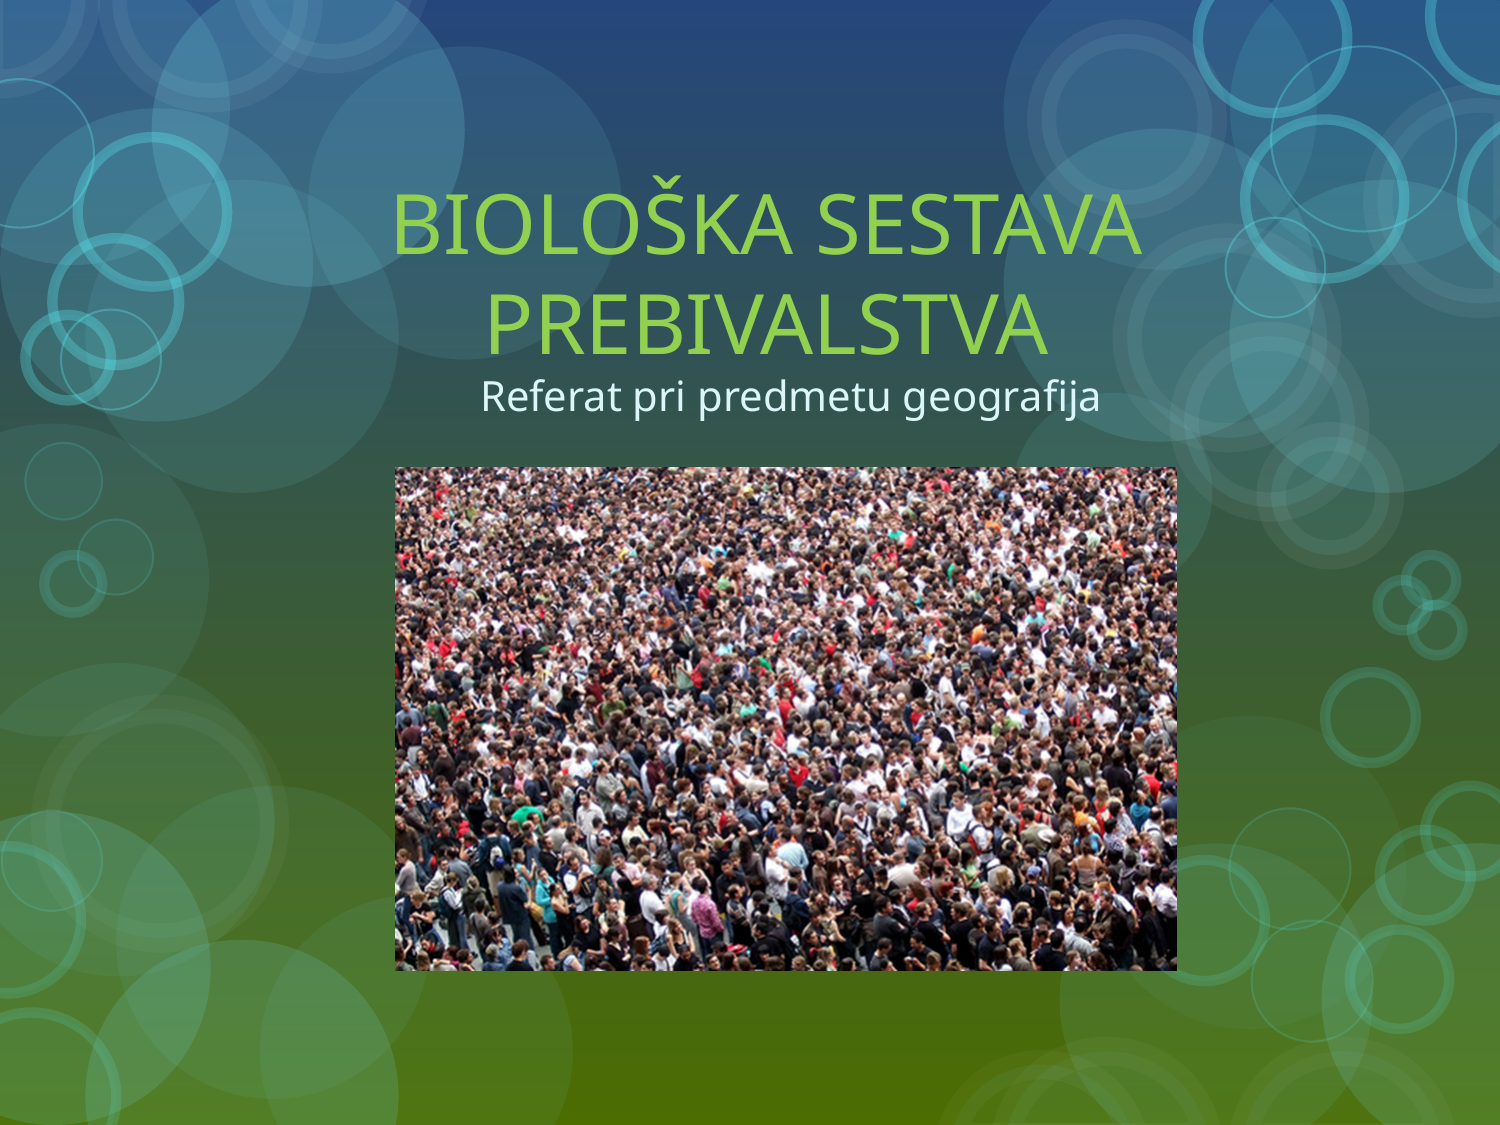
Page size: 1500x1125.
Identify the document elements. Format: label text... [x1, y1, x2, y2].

title BIOLOŠKA SESTAVA PREBIVALSTVA [183, 137, 1351, 379]
subtitle Referat pri predmetu geografija [207, 290, 1375, 432]
picture [395, 467, 1177, 972]
